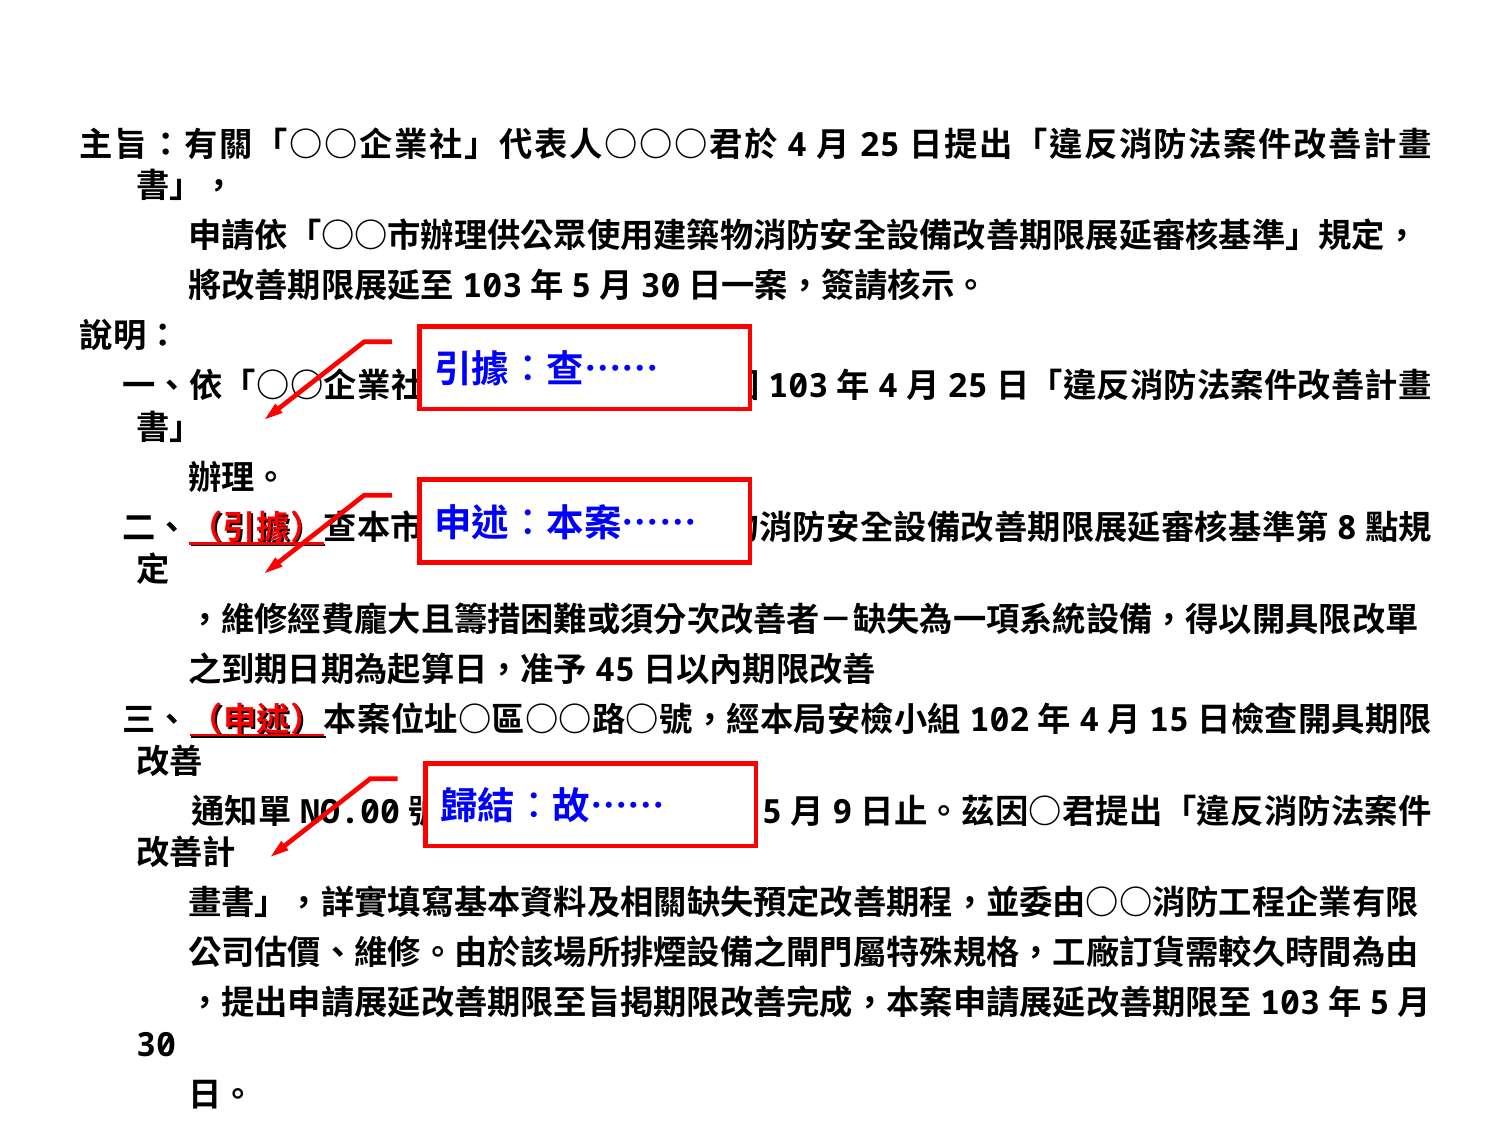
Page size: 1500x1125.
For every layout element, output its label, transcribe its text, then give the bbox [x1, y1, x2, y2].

text_box 引據︰查…… [419, 326, 750, 409]
text_box 主旨：有關「○○企業社」代表人○○○君於4月25日提出「違反消防法案件改善計畫書」， 申請依「○○市辦理供公眾使用建築物消防安全設備改善期限展延審核基準」規定， 將改善期限展延至103年5月30日一案，簽請核示。 說明： 一、依「○○企業社」代表人○○○君民國103年4月25日「違反消防法案件改善計畫書」 辦理。 二、（引據）查本市辦理供公眾使用建築物消防安全設備改善期限展延審核基準第8點規定 ，維修經費龐大且籌措困難或須分次改善者－缺失為一項系統設備，得以開具限改單 之到期日期為起算日，准予45日以內期限改善 三、（申述）本案位址○區○○路○號，經本局安檢小組102年4月15日檢查開具期限改善 通知單NO.00號，限改期限至103年5月9日止。茲因○君提出「違反消防法案件改善計 畫書」，詳實填寫基本資料及相關缺失預定改善期程，並委由○○消防工程企業有限 公司估價、維修。由於該場所排煙設備之閘門屬特殊規格，工廠訂貨需較久時間為由 ，提出申請展延改善期限至旨掲期限改善完成，本案申請展延改善期限至103年5月30 日。 四、（歸結）以本局開具限改單之到期日（5月9日）僅計展延22日，未逾45日之限期，故 符合展延審核基準規定。 擬辦：本案擬函發○君同意准予展延至103年5月30日，屆期複查後仍不符法令規定，將依消 防法第37條規定處罰，當否簽稿併陳請核示。 [65, 114, 1447, 1125]
text_box 歸結︰故…… [425, 763, 756, 846]
text_box 申述︰本案…… [419, 480, 750, 563]
